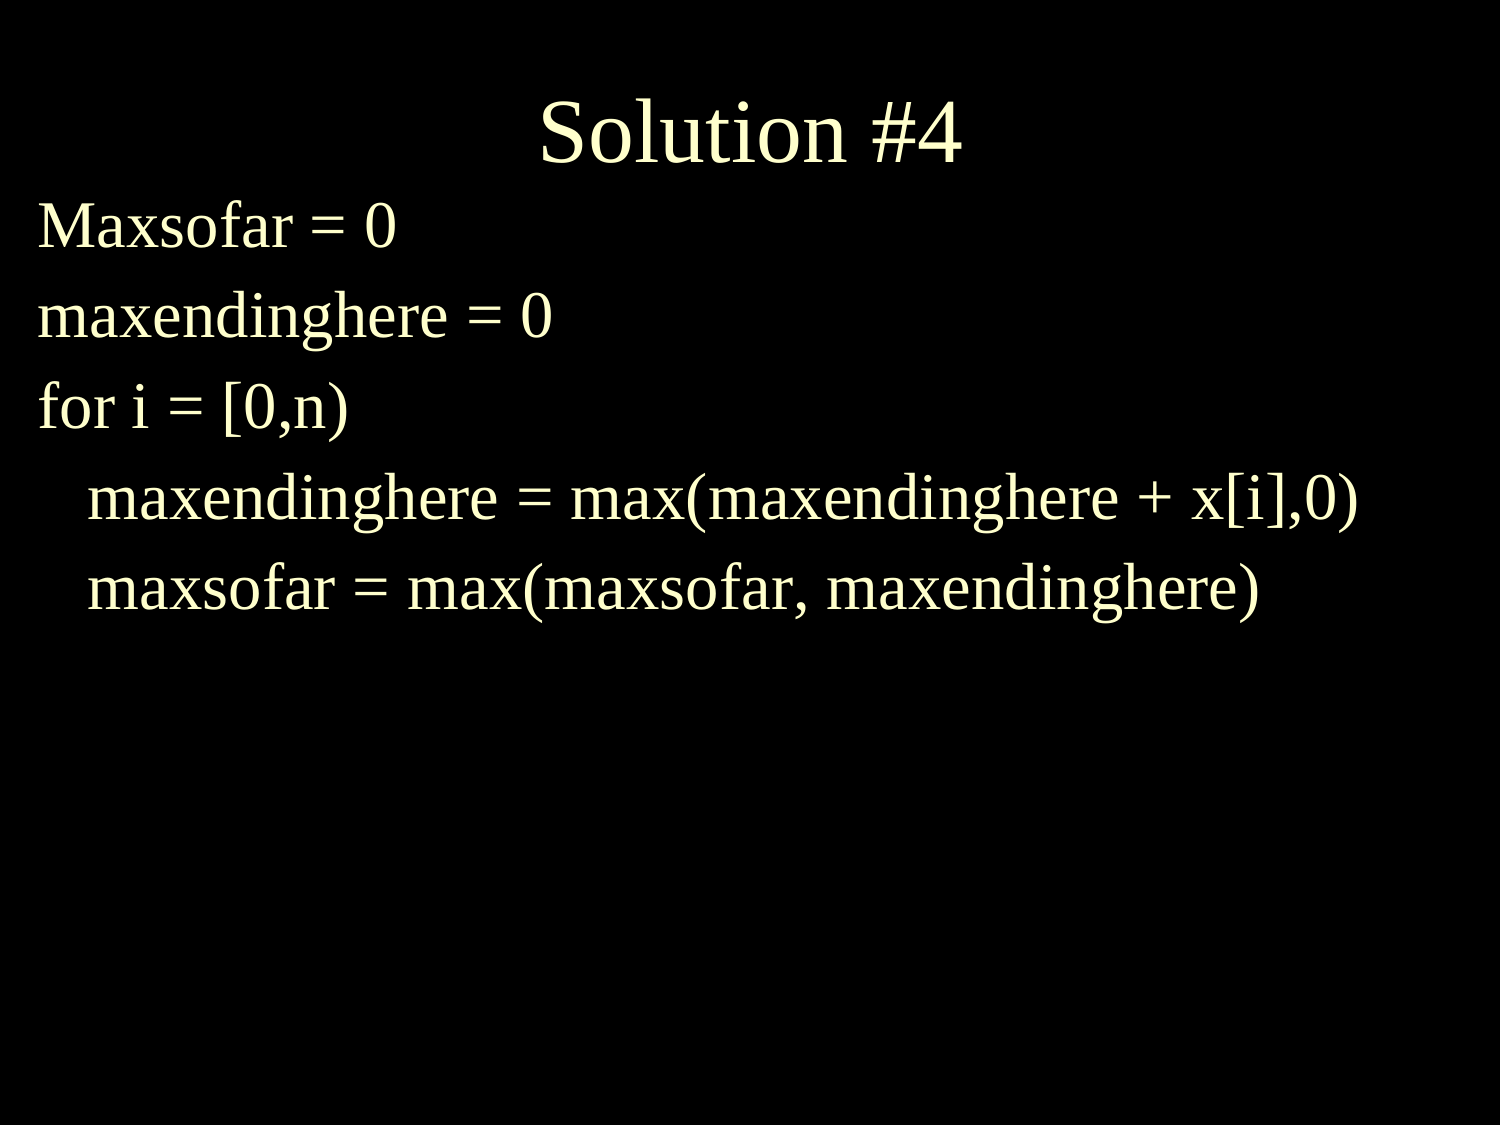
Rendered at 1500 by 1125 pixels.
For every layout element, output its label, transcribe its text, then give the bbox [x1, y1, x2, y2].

list Maxsofar = 0 maxendinghere = 0 for i = [0,n) maxendinghere = max(maxendinghere + x[i],0) maxsofar = max(maxsofar, maxendinghere) [37, 187, 1497, 1031]
title Solution #4 [22, 37, 1480, 225]
